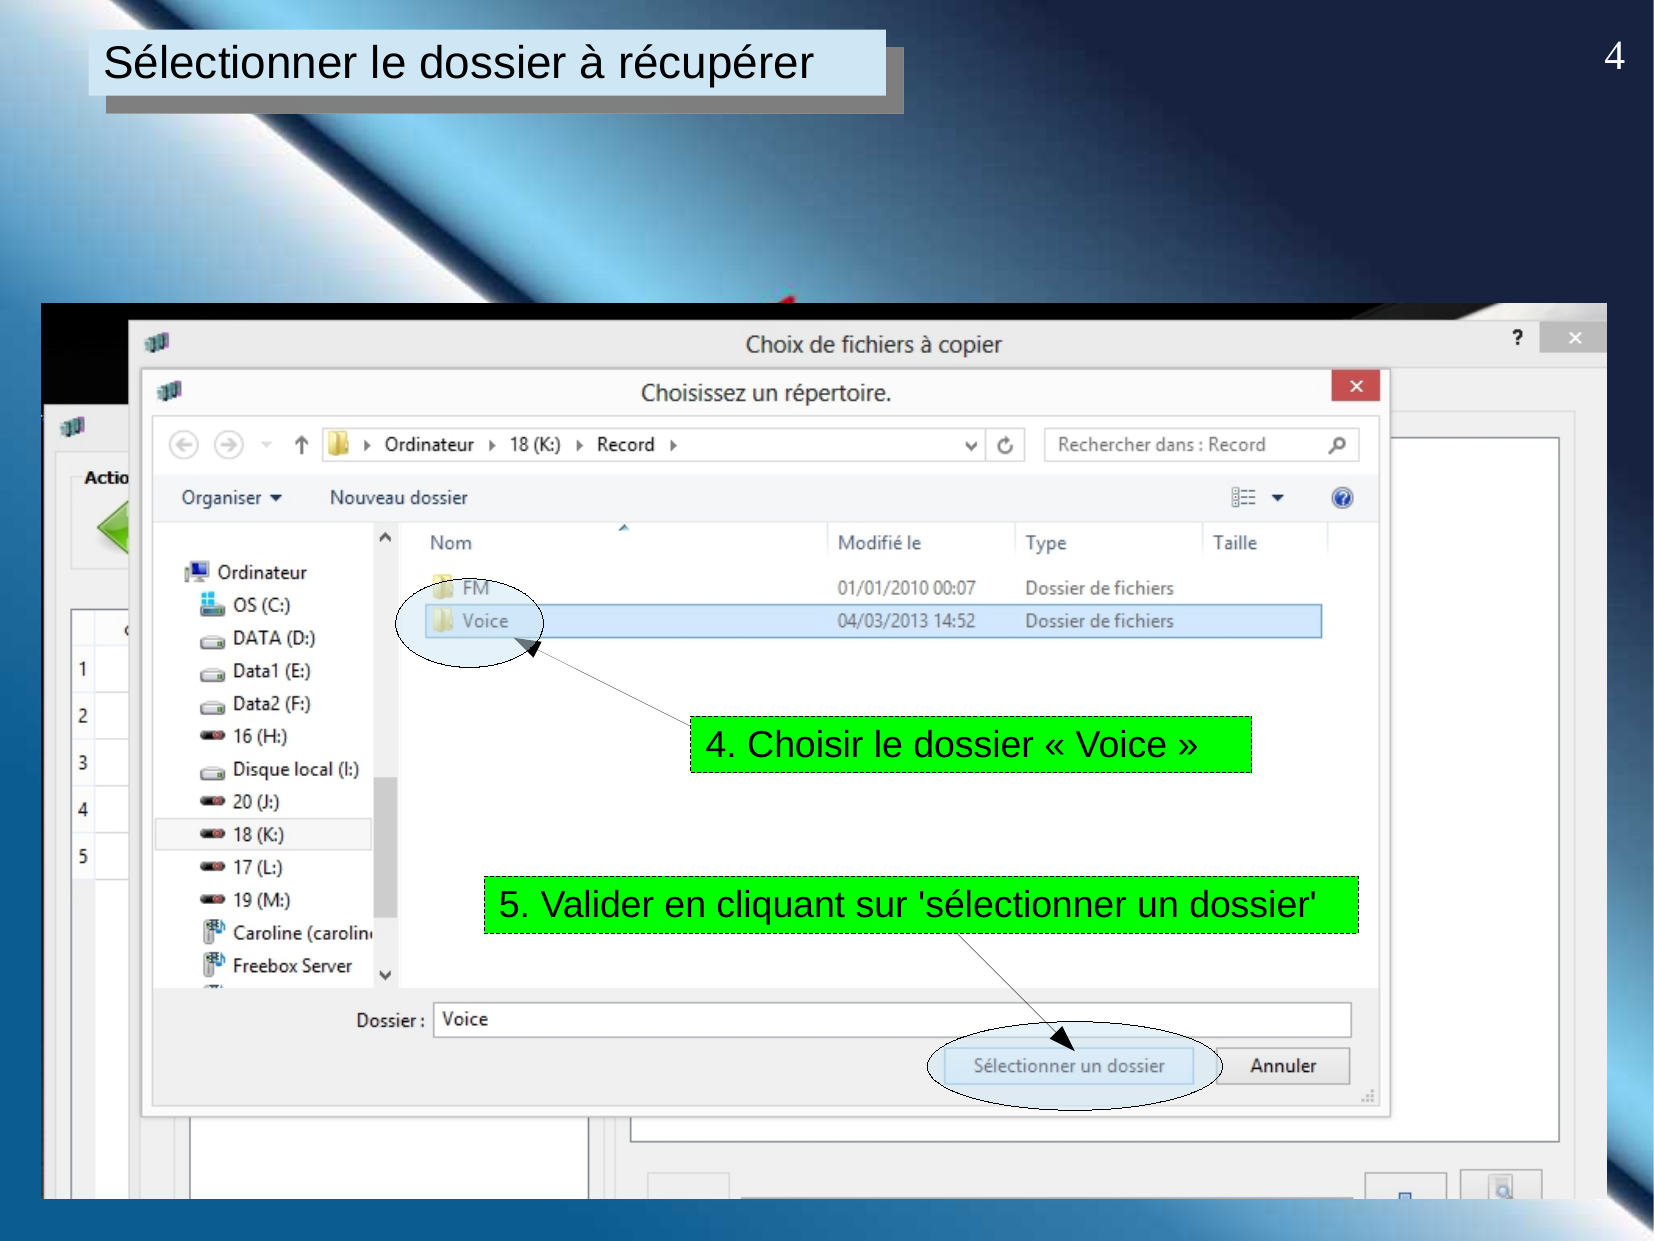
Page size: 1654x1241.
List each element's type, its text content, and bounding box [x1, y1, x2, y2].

text_box 5. Valider en cliquant sur 'sélectionner un dossier' [484, 876, 1359, 934]
text_box Sélectionner le dossier à récupérer [88, 29, 886, 96]
text_box 4. Choisir le dossier « Voice » [690, 716, 1252, 773]
text_box [927, 1021, 1223, 1111]
picture [0, 0, 1654, 1241]
text_box [395, 578, 544, 668]
